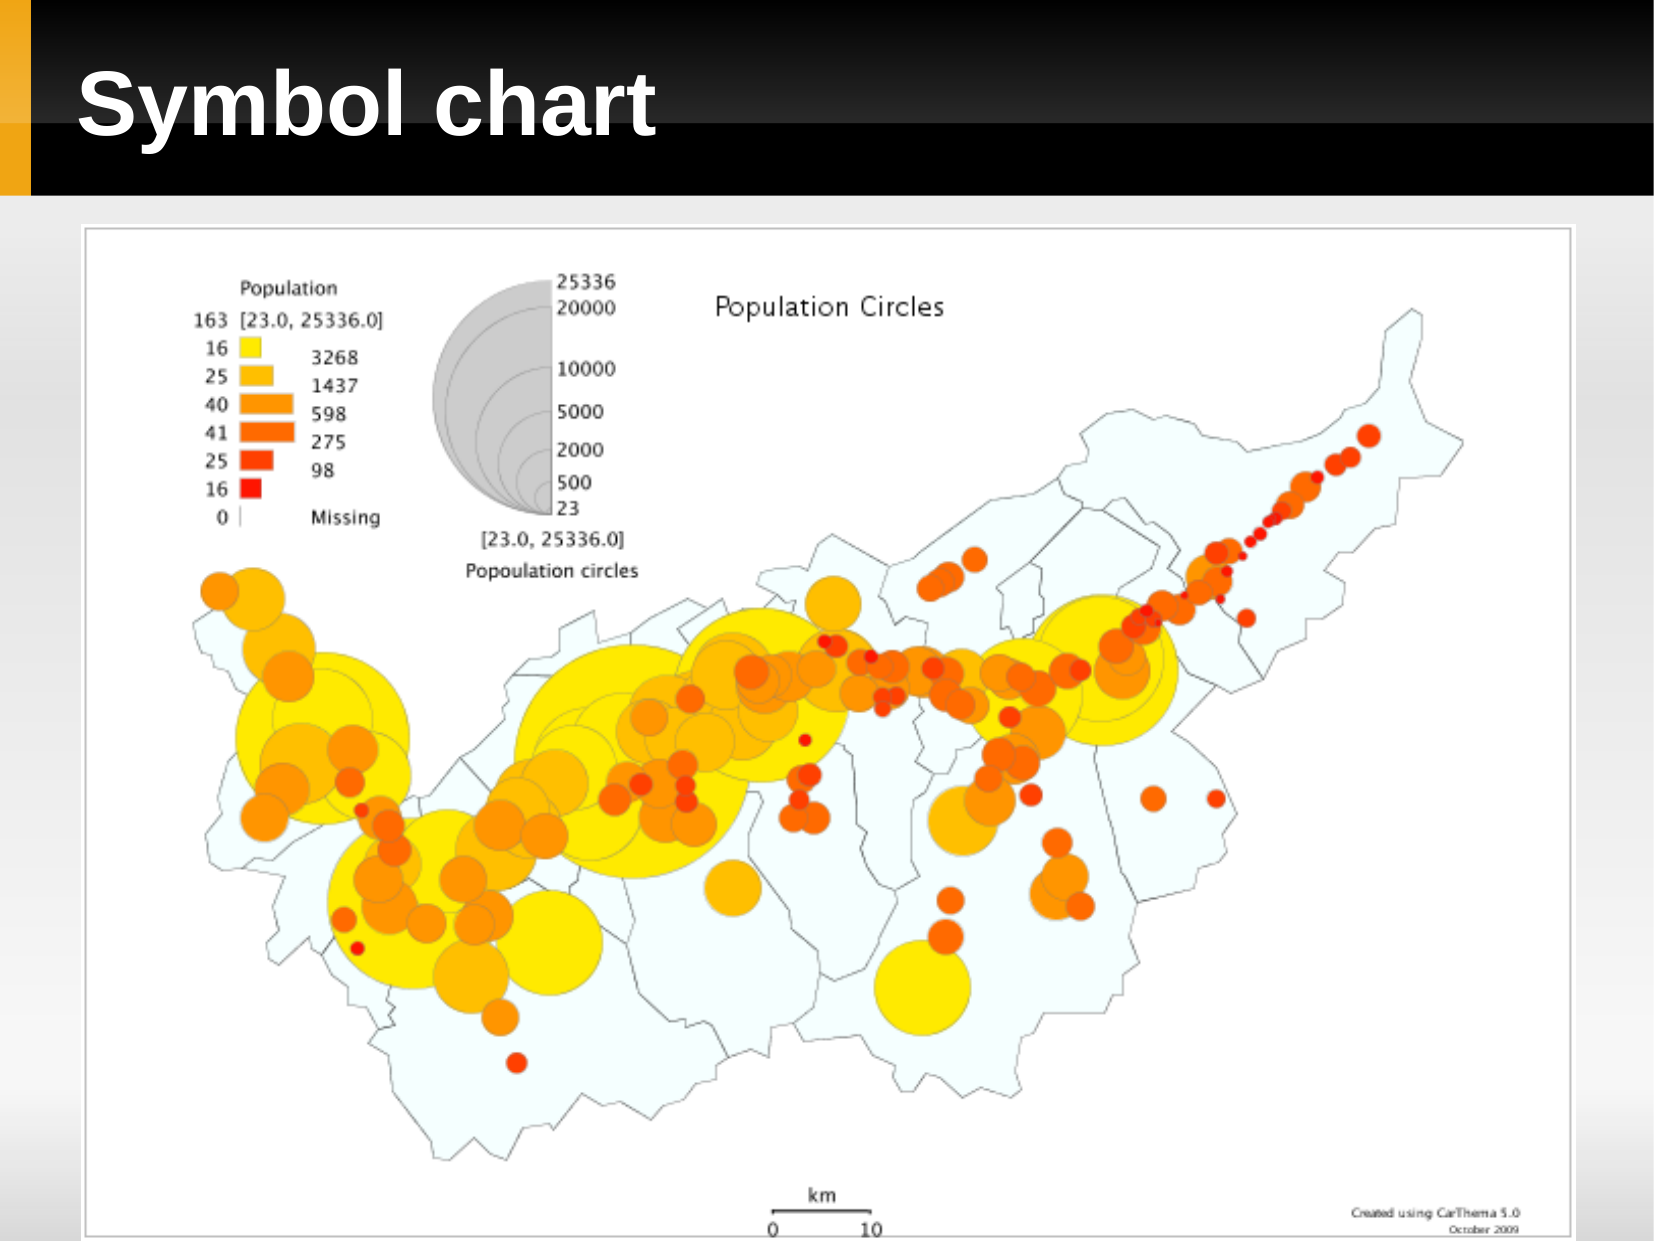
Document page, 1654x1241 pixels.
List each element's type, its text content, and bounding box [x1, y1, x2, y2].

picture [0, 0, 1654, 1241]
title Symbol chart [76, 7, 1565, 200]
